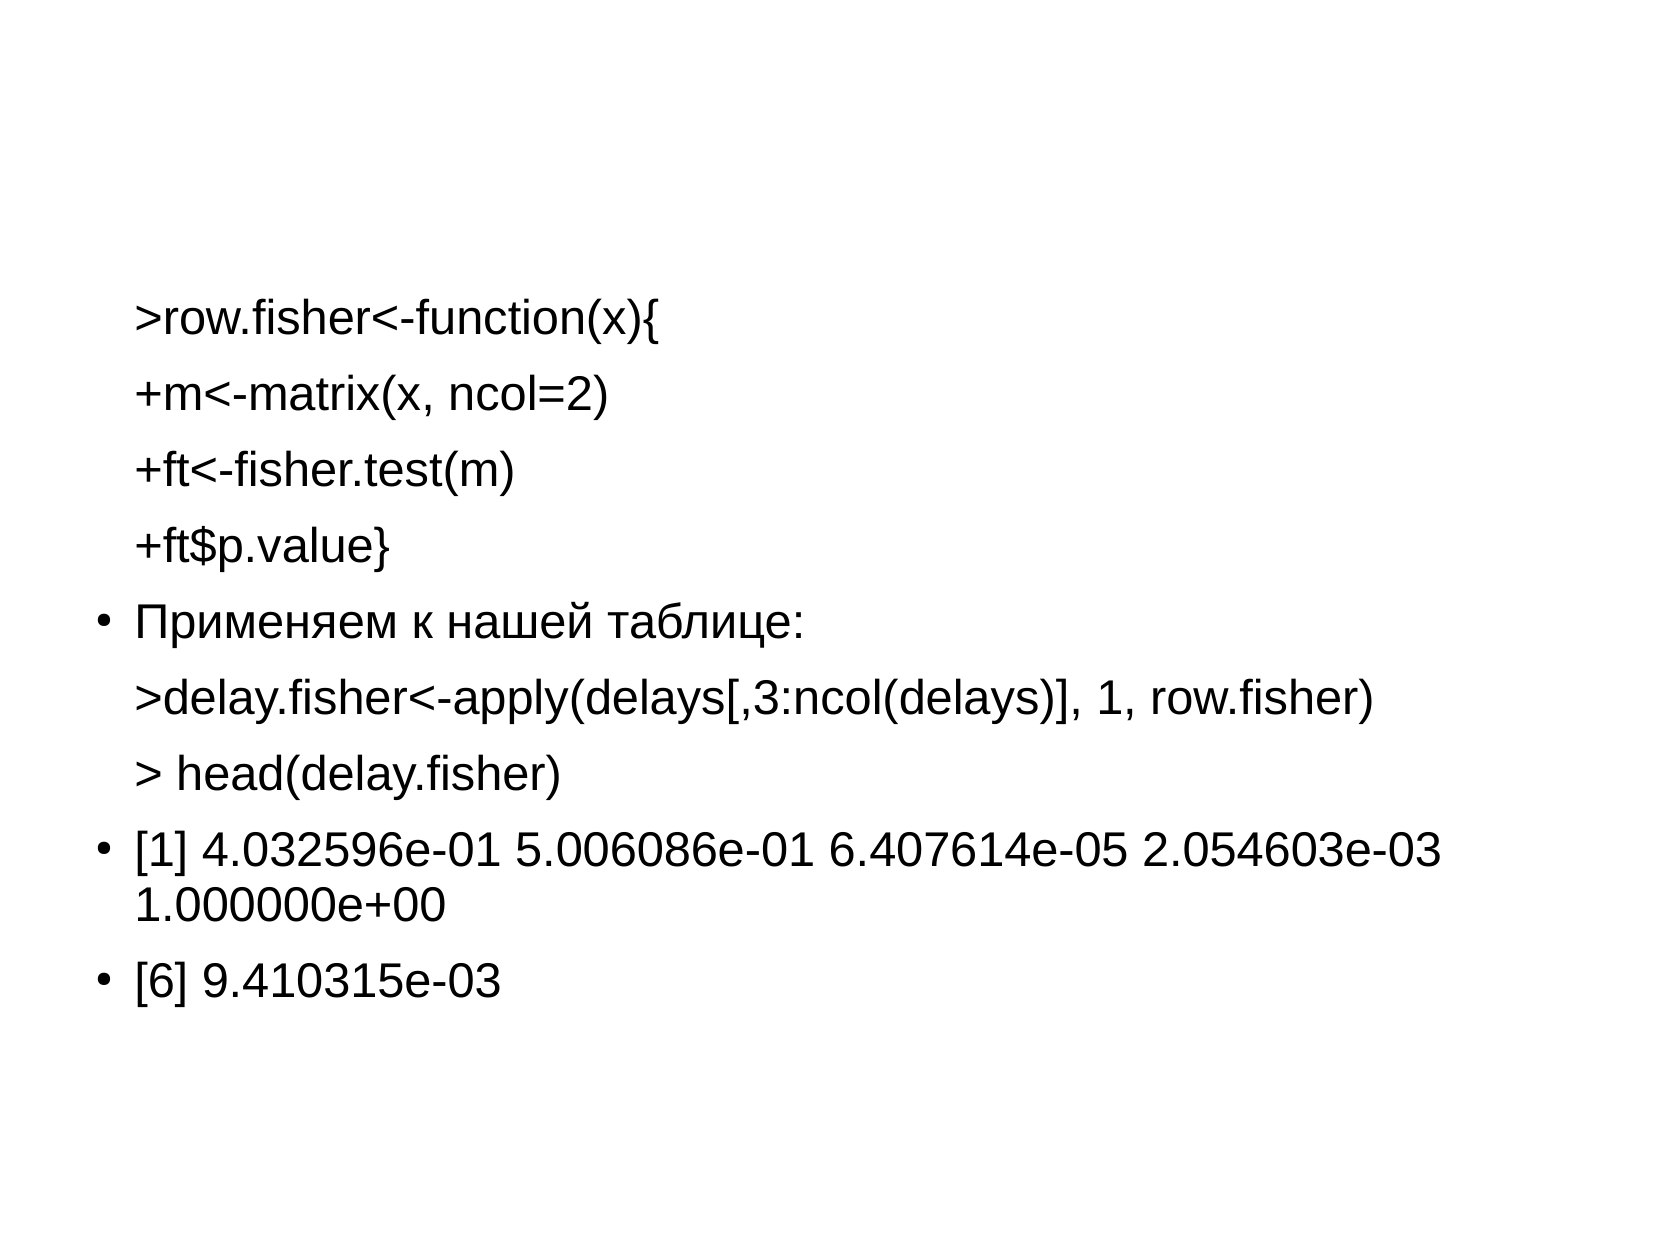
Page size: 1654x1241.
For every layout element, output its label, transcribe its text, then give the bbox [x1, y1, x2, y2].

list >row.fisher<-function(x){ +m<-matrix(x, ncol=2) +ft<-fisher.test(m) +ft$p.value} Применяем к нашей таблице: >delay.fisher<-apply(delays[,3:ncol(delays)], 1, row.fisher) > head(delay.fisher) [1] 4.032596e-01 5.006086e-01 6.407614e-05 2.054603e-03 1.000000e+00 [6] 9.410315e-03 [82, 290, 1538, 1010]
